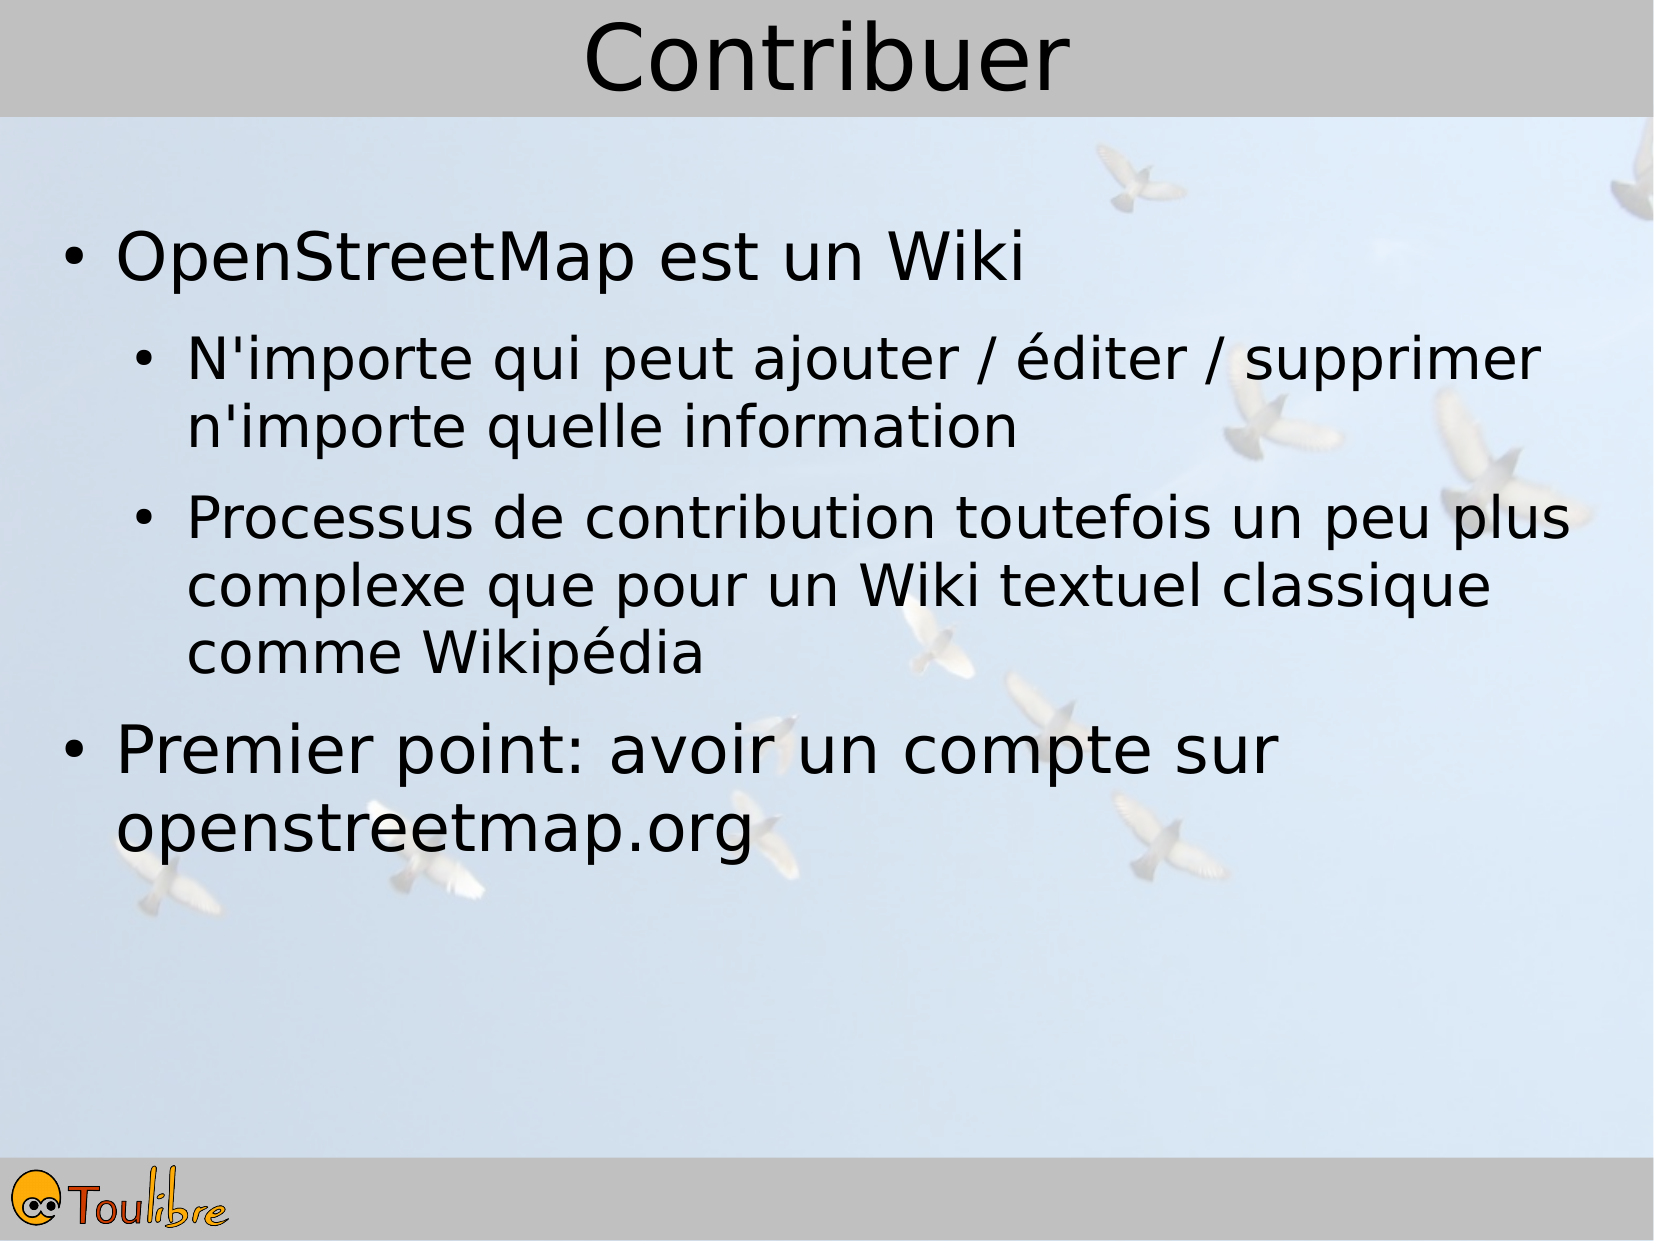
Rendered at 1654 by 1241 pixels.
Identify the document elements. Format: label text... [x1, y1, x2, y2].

picture [11, 1165, 229, 1228]
title Contribuer [0, 0, 1654, 117]
list OpenStreetMap est un Wiki N'importe qui peut ajouter / éditer / supprimer n'importe quelle information Processus de contribution toutefois un peu plus complexe que pour un Wiki textuel classique comme Wikipédia Premier point: avoir un compte sur openstreetmap.org [44, 218, 1603, 1037]
